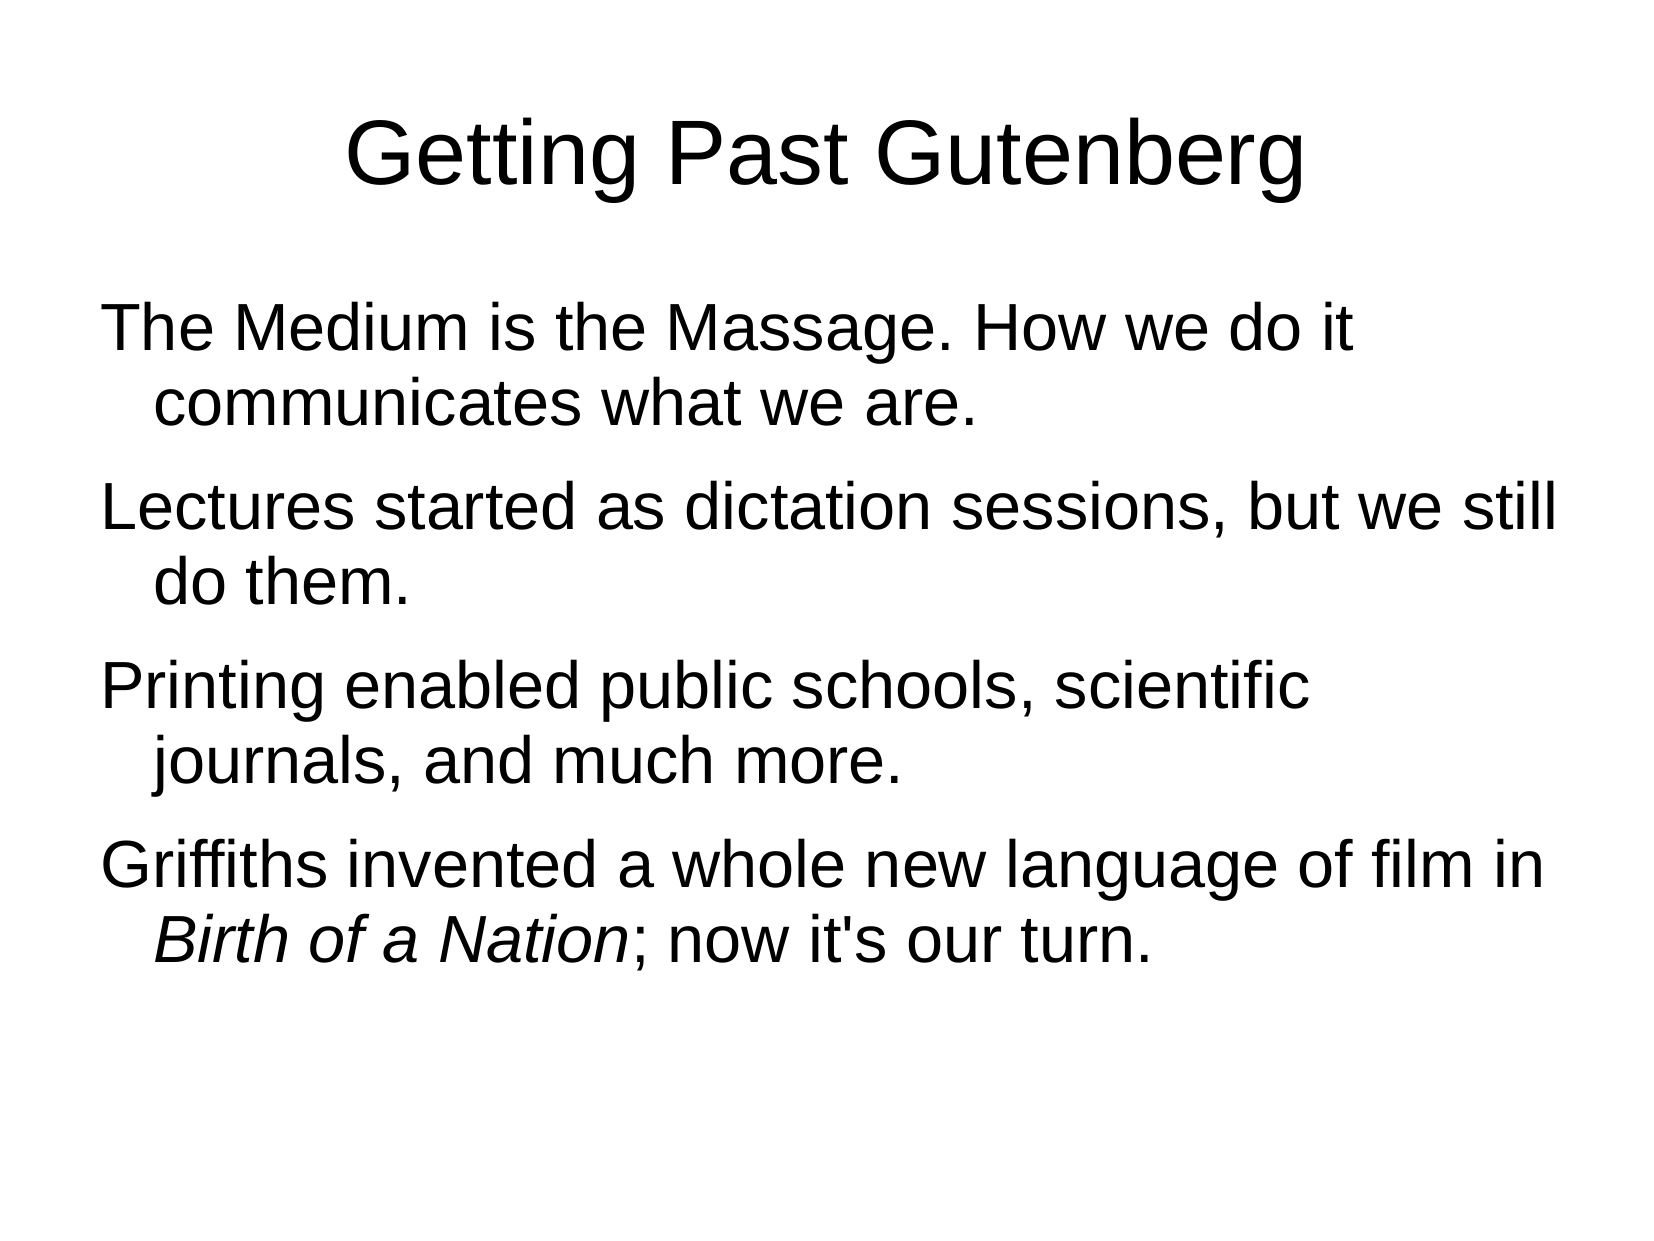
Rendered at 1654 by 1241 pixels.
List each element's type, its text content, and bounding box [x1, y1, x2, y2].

list The Medium is the Massage. How we do it communicates what we are. Lectures started as dictation sessions, but we still do them. Printing enabled public schools, scientific journals, and much more. Griffiths invented a whole new language of film in Birth of a Nation; now it's our turn. [82, 290, 1571, 1094]
title Getting Past Gutenberg [82, 56, 1571, 250]
